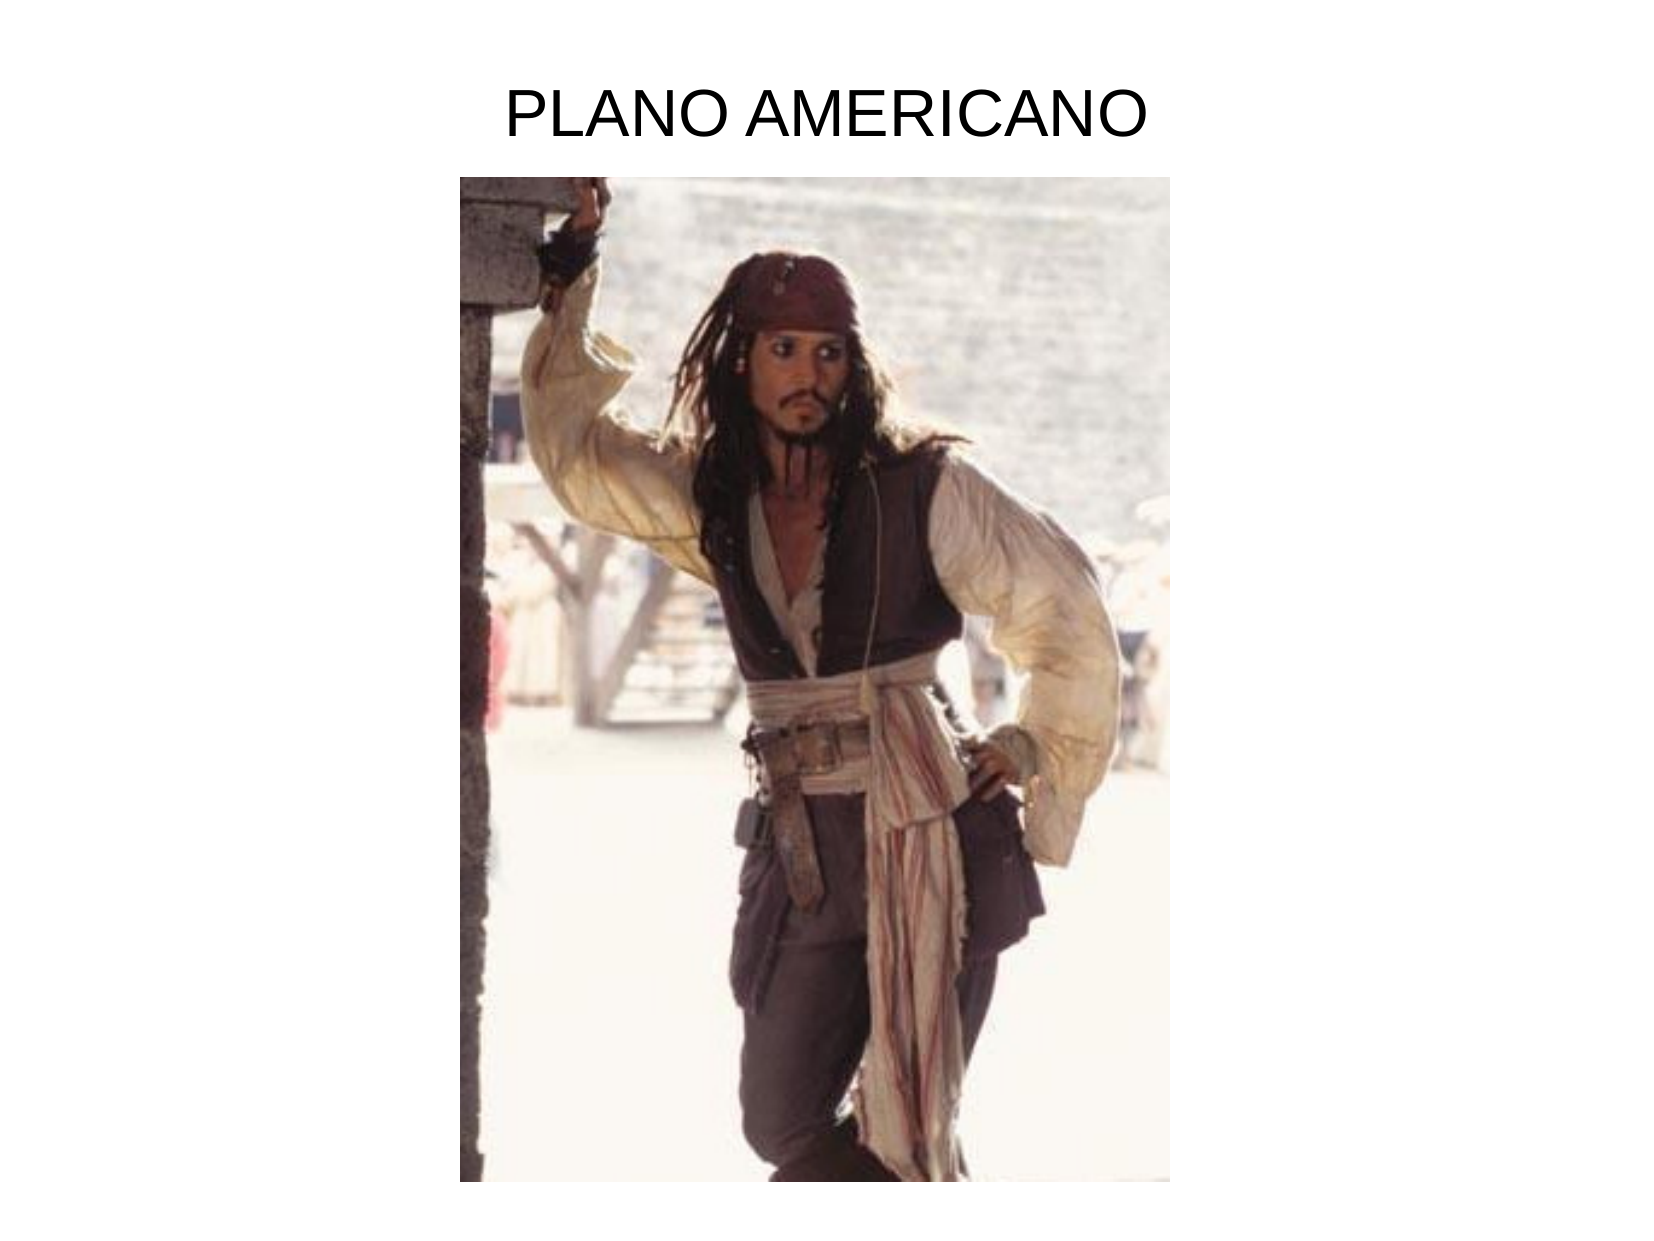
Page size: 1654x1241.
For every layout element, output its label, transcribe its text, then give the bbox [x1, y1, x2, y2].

picture [460, 177, 1170, 1182]
title PLANO AMERICANO [82, 49, 1571, 178]
